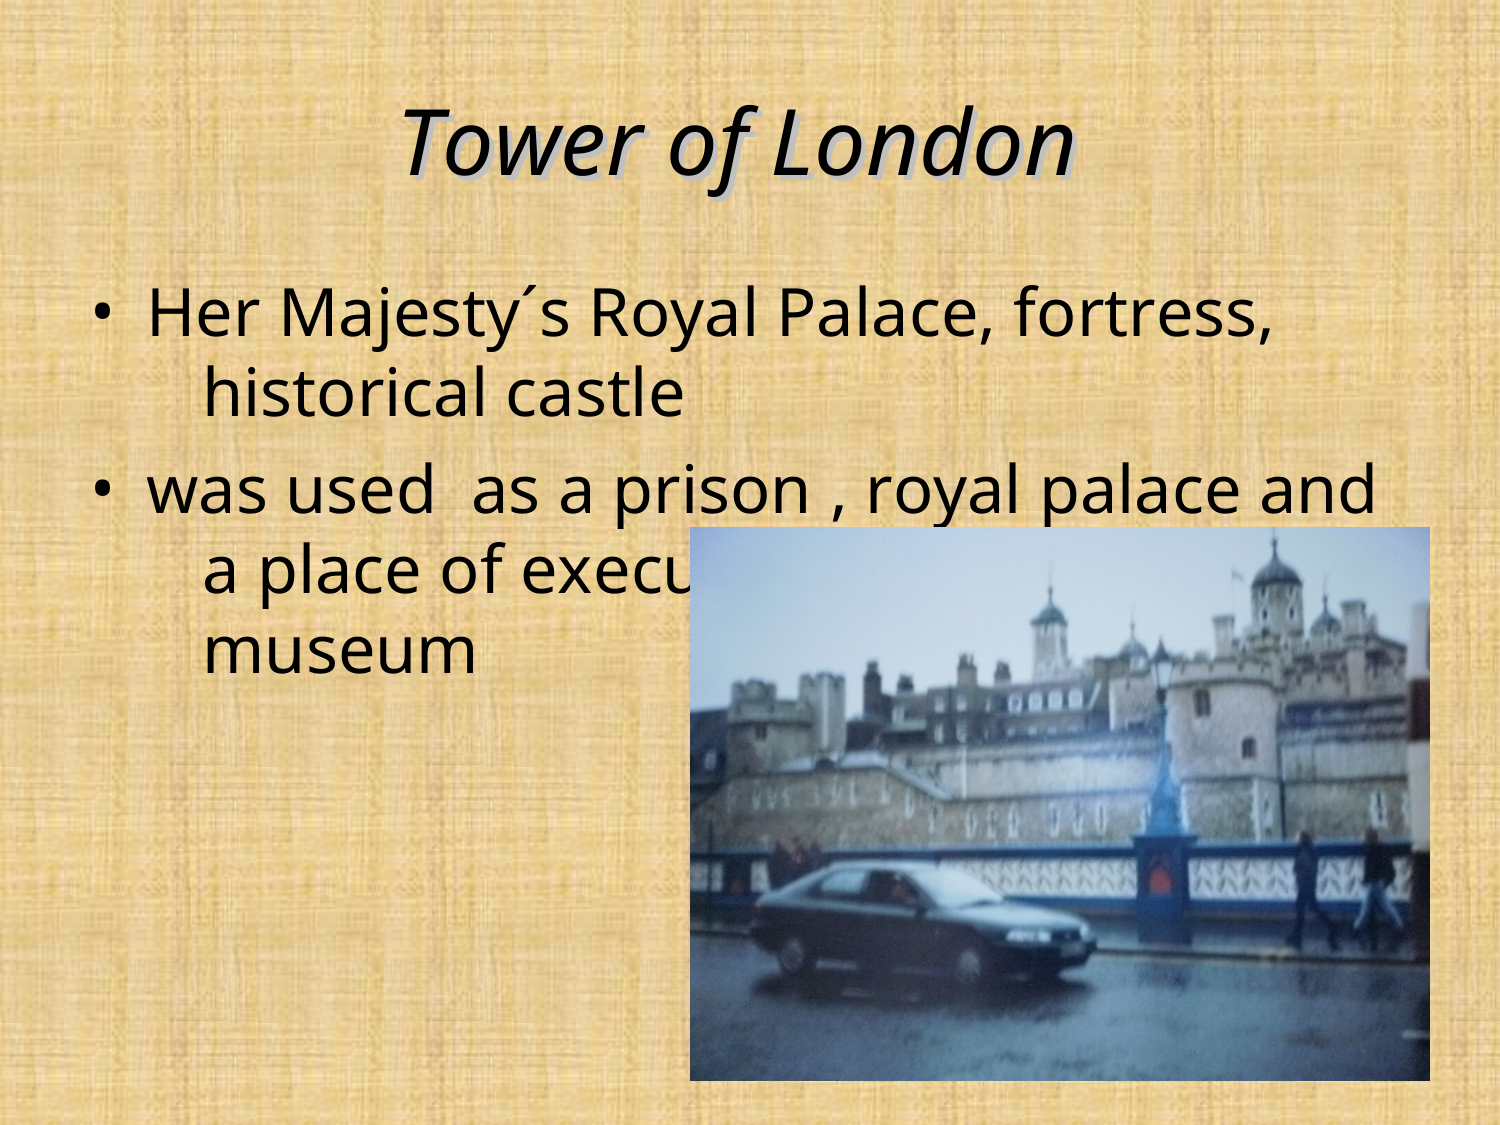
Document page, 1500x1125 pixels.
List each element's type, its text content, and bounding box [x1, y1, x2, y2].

title Tower of London [75, 45, 1426, 233]
picture [690, 527, 1430, 1081]
list Her Majesty´s Royal Palace, fortress, historical castle was used as a prison , royal palace and a place of executions, nowdays- the museum [75, 262, 1426, 1005]
